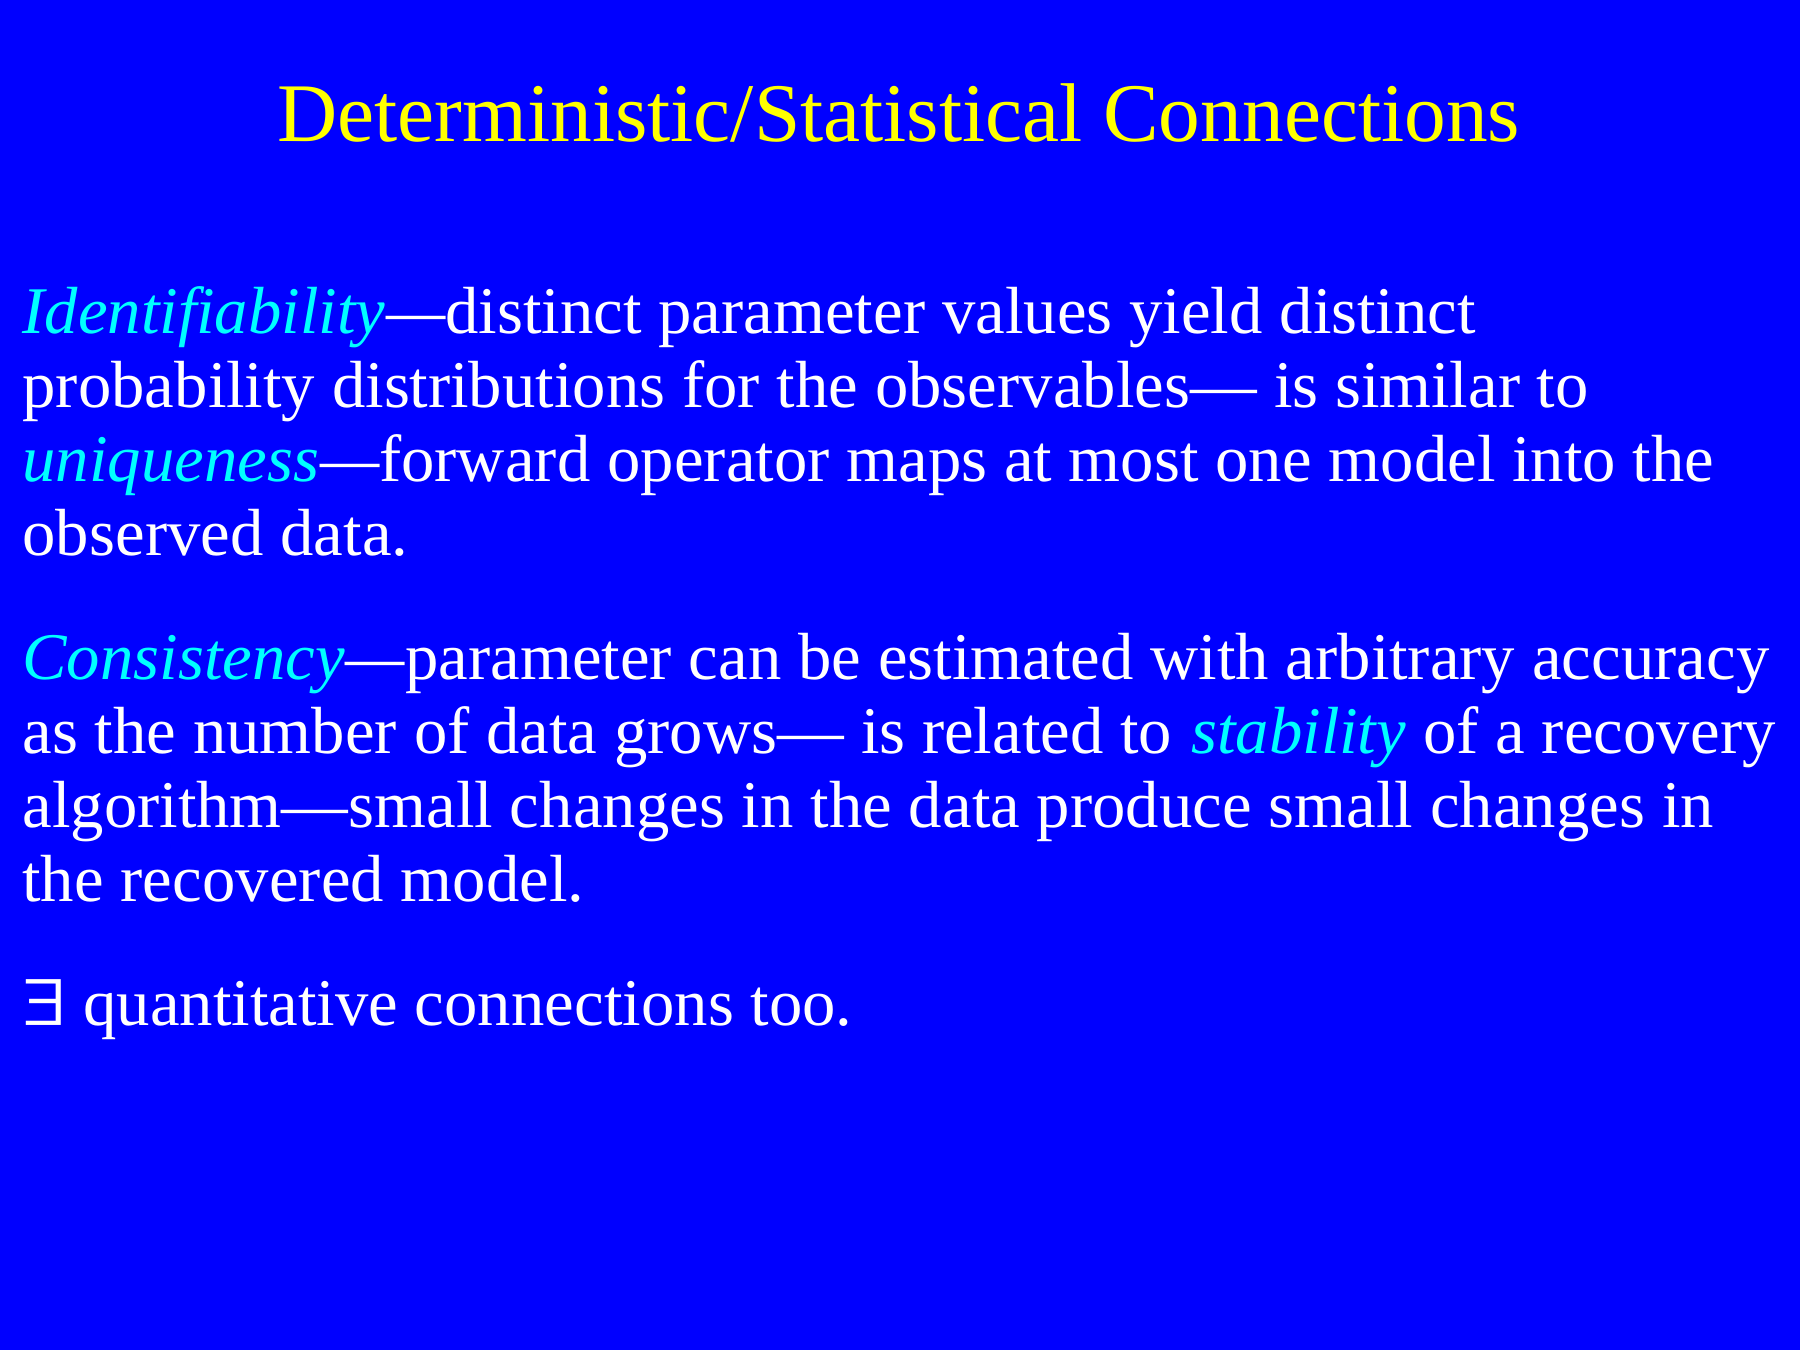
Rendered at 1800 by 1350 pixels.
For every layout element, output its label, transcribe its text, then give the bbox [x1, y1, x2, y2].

title Deterministic/Statistical Connections [0, 53, 1800, 174]
list Identifiability—distinct parameter values yield distinct probability distributions for the observables— is similar to uniqueness—forward operator maps at most one model into the observed data. Consistency—parameter can be estimated with arbitrary accuracy as the number of data grows— is related to stability of a recovery algorithm—small changes in the data produce small changes in the recovered model.  quantitative connections too. [0, 262, 1800, 1350]
